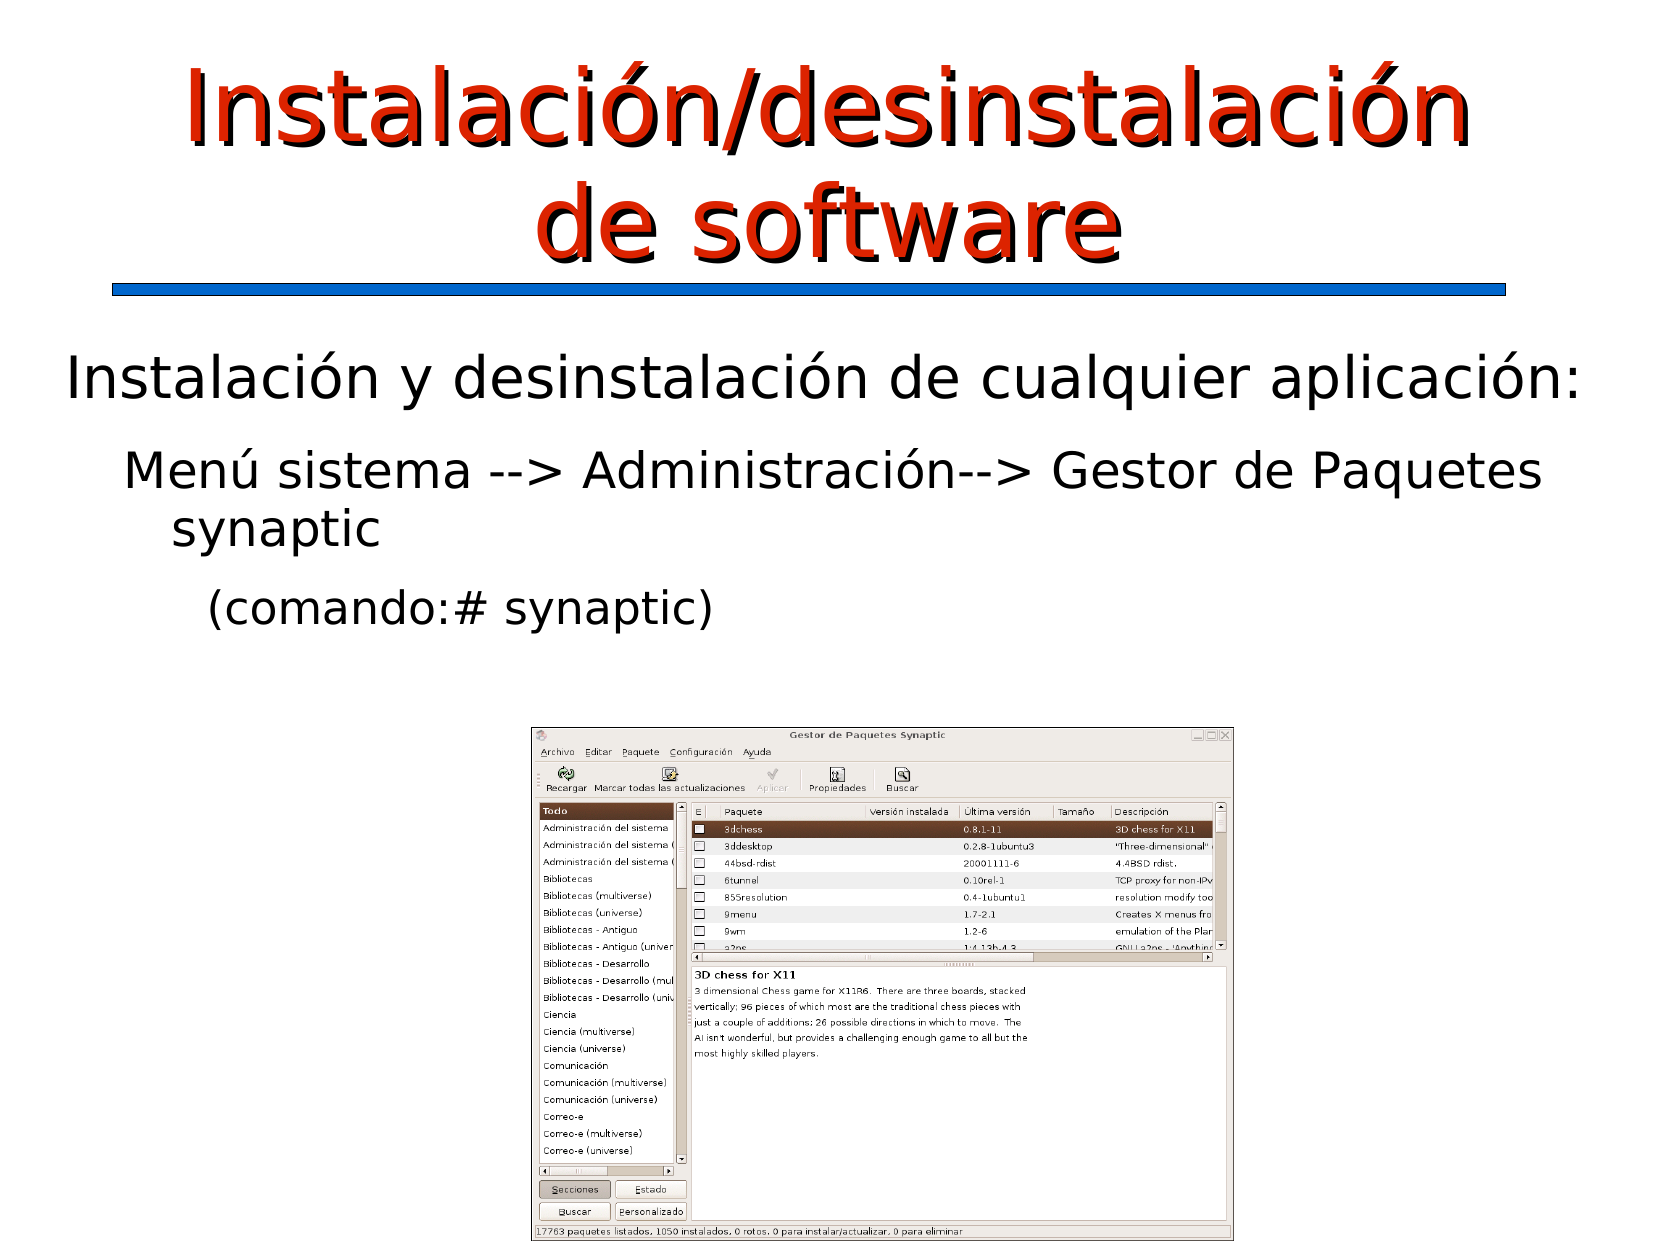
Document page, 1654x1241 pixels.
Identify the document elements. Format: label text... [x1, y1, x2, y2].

title Instalación/desinstalación de software [121, 48, 1534, 282]
list Instalación y desinstalación de cualquier aplicación: Menú sistema --> Administración--> Gestor de Paquetes synaptic (comando:# synaptic) [29, 344, 1625, 704]
picture [531, 727, 1234, 1241]
